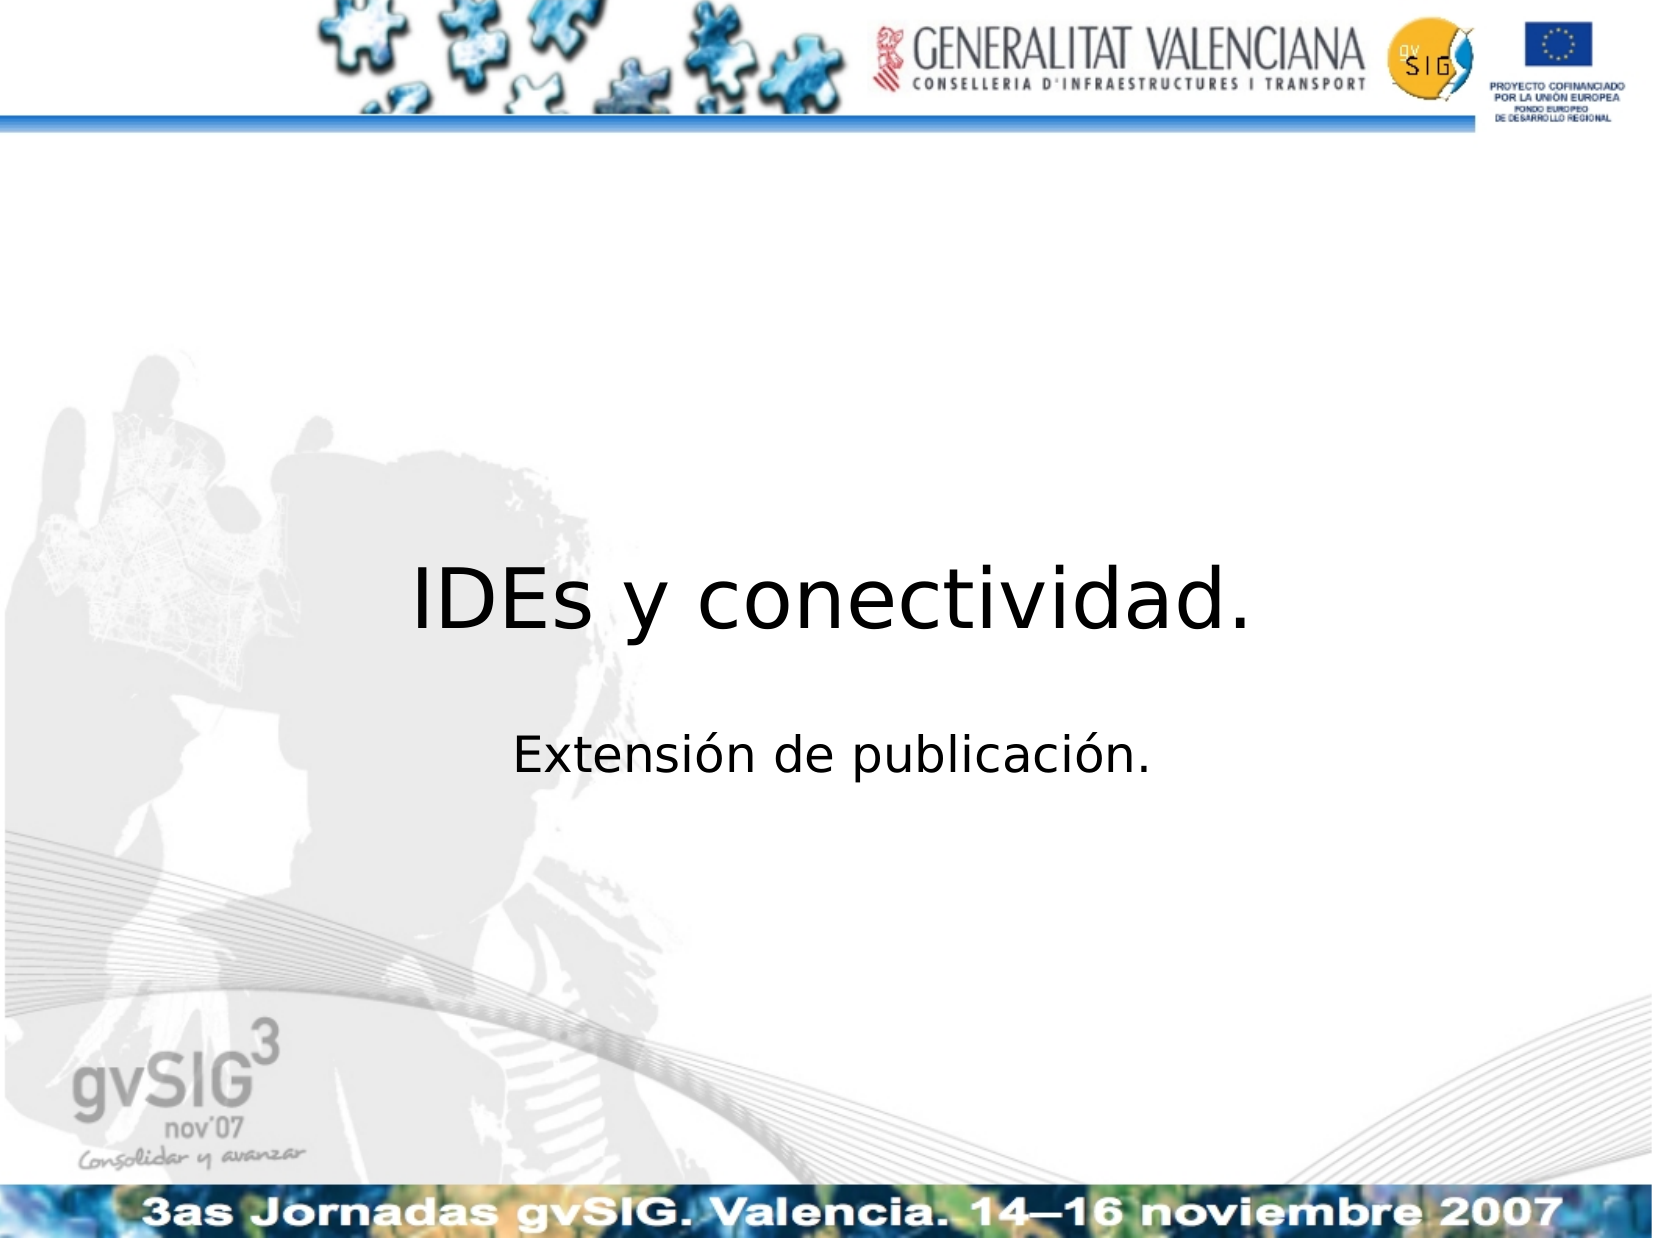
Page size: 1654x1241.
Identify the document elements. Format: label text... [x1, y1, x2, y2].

text_box IDEs y conectividad. Extensión de publicación. [88, 295, 1577, 1099]
picture [0, 0, 1652, 1238]
